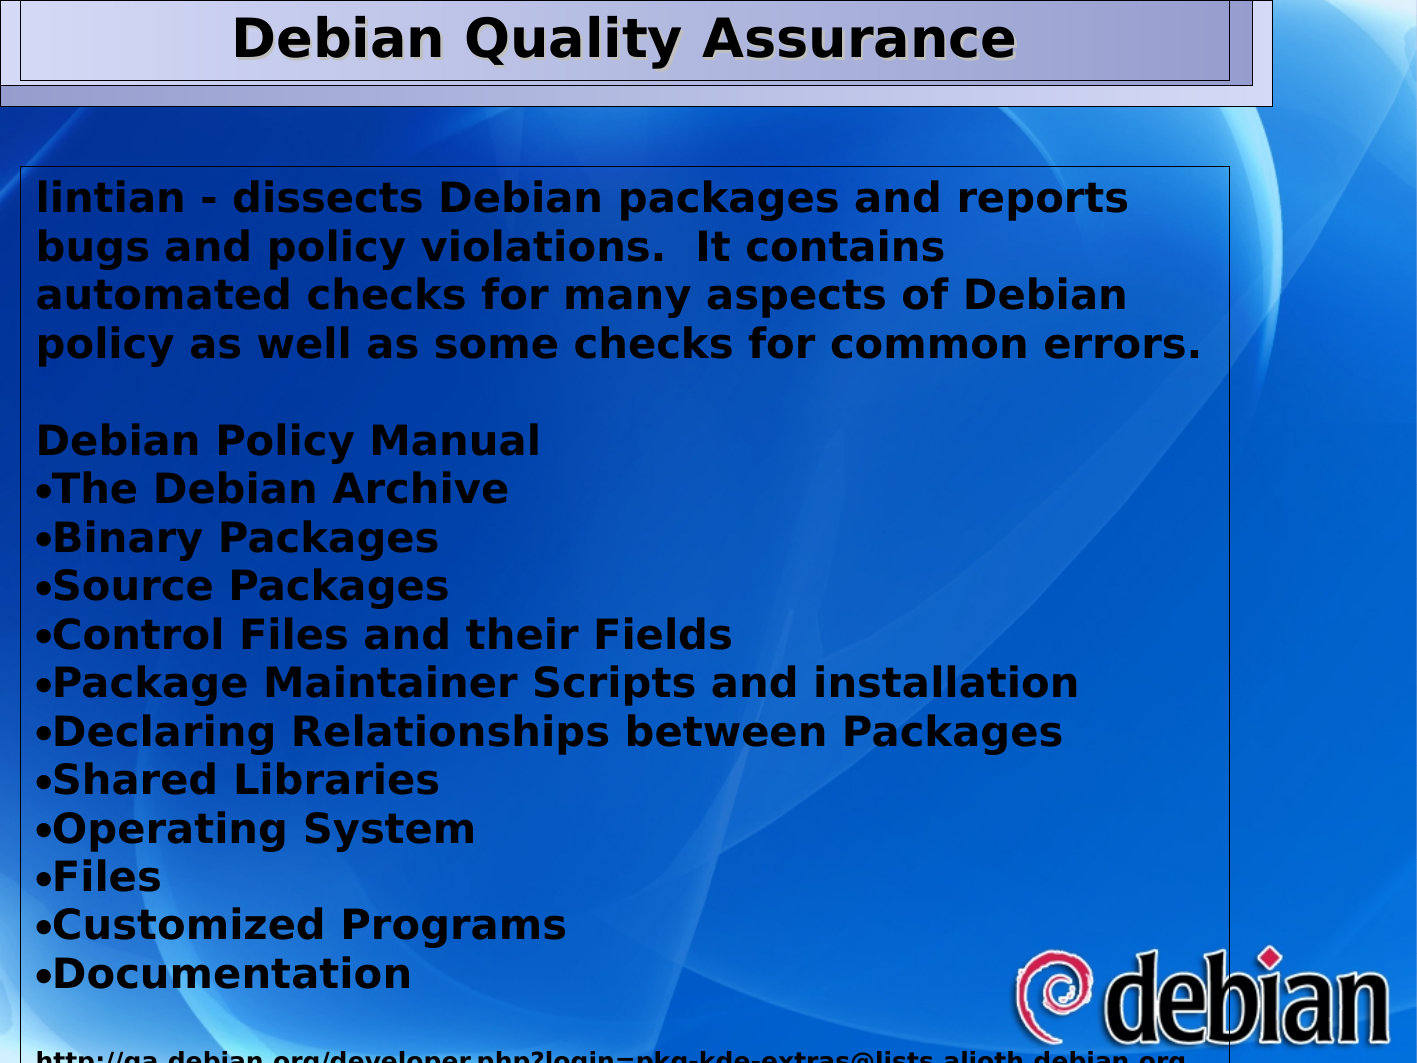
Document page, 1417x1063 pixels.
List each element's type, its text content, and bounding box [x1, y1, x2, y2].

text_box Debian Quality Assurance [20, 0, 1230, 81]
text_box lintian - dissects Debian packages and reports bugs and policy violations. It contains automated checks for many aspects of Debian policy as well as some checks for common errors. Debian Policy Manual The Debian Archive Binary Packages Source Packages Control Files and their Fields Package Maintainer Scripts and installation Declaring Relationships between Packages Shared Libraries Operating System Files Customized Programs Documentation http://qa.debian.org/developer.php?login=pkg-kde-extras@lists.alioth.debian.org [20, 166, 1230, 1063]
picture [0, 0, 1417, 1063]
text_box [0, 0, 1273, 107]
